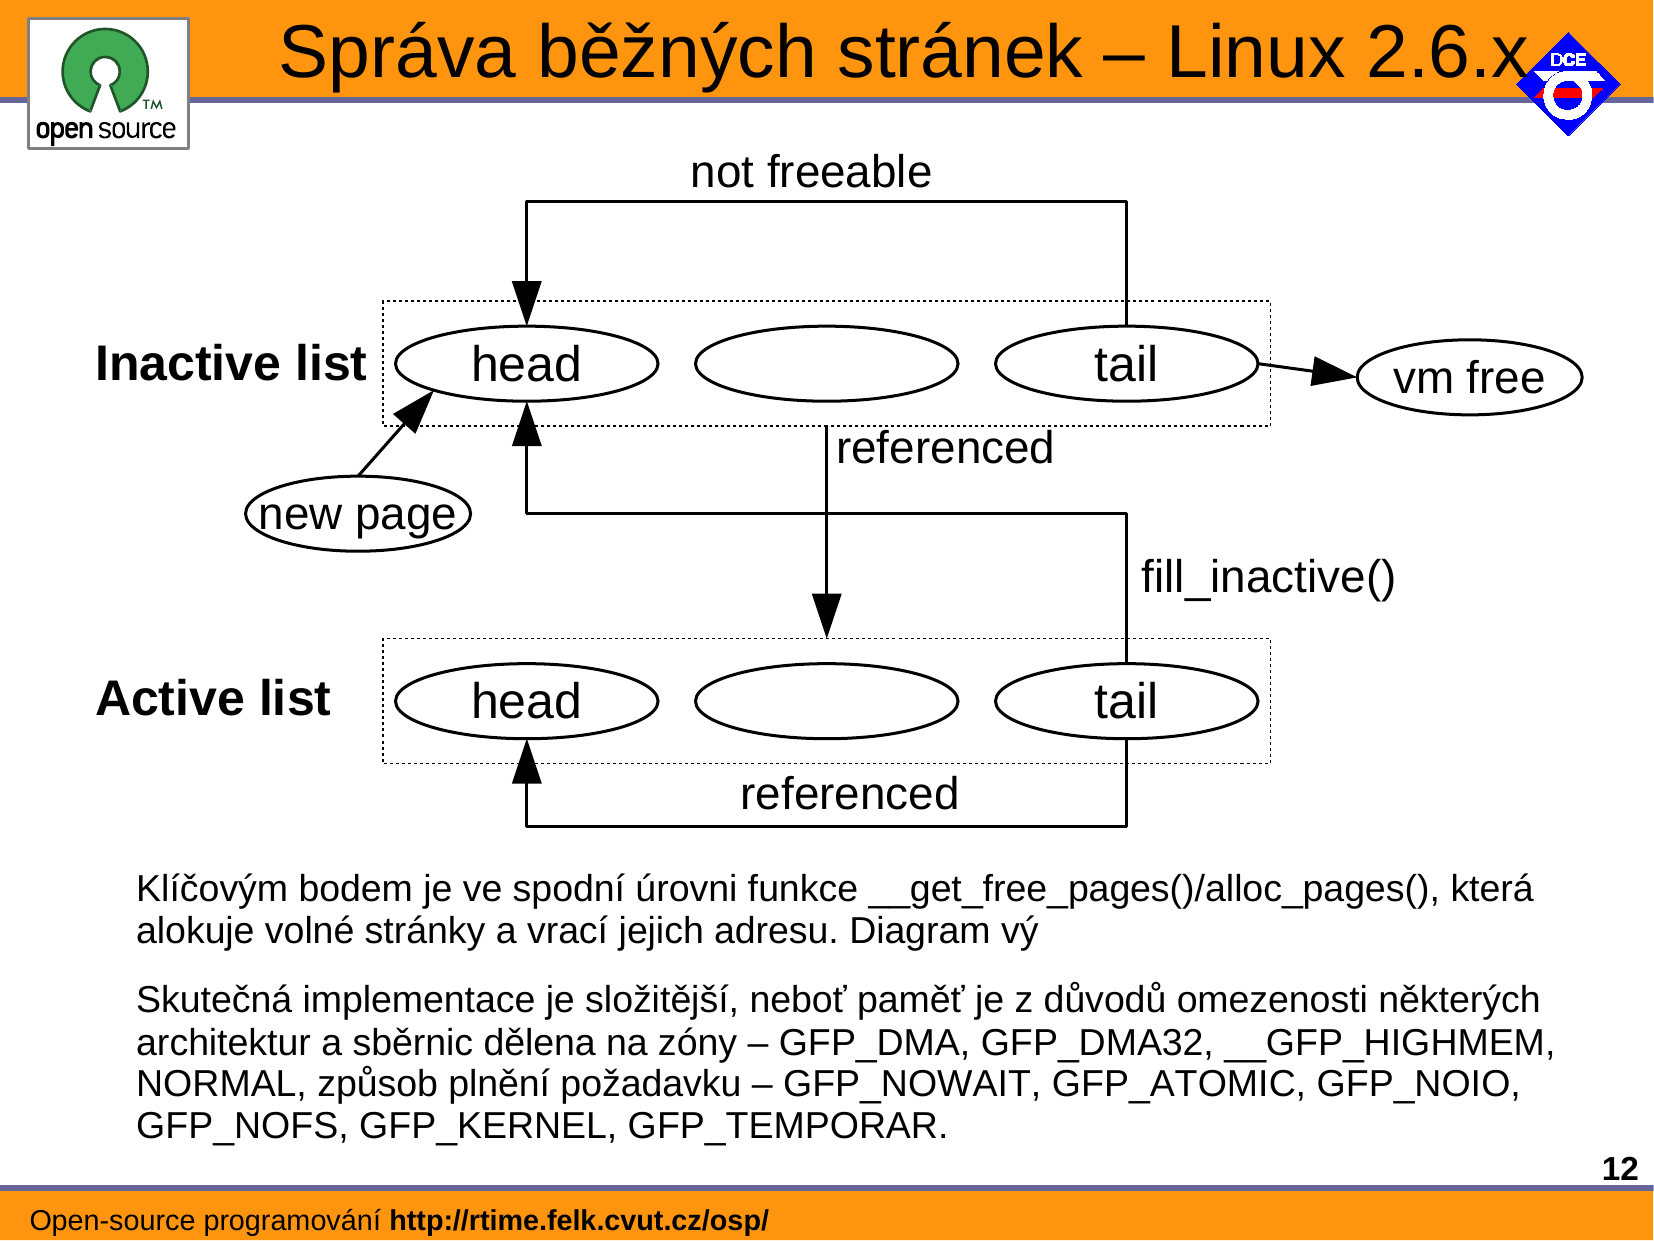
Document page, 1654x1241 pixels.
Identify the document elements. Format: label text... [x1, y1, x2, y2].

text_box referenced [733, 760, 996, 833]
title Správa běžných stránek – Linux 2.6.x [178, 4, 1631, 98]
text_box Active list [87, 662, 351, 743]
text_box Inactive list [87, 327, 393, 407]
text_box fill_inactive() [1134, 543, 1410, 616]
text_box tail [995, 663, 1259, 739]
text_box tail [995, 326, 1258, 402]
text_box not freeable [683, 138, 1021, 211]
text_box referenced [828, 414, 1092, 487]
list Klíčovým bodem je ve spodní úrovni funkce __get_free_pages()/alloc_pages(), která alokuje volné stránky a vrací jejich adresu. Diagram vý Skutečná implementace je složitější, neboť paměť je z důvodů omezenosti některých architektur a sběrnic dělena na zóny – GFP_DMA, GFP_DMA32, __GFP_HIGHMEM, NORMAL, způsob plnění požadavku – GFP_NOWAIT, GFP_ATOMIC, GFP_NOIO, GFP_NOFS, GFP_KERNEL, GFP_TEMPORAR. [65, 867, 1589, 1174]
text_box new page [245, 476, 471, 552]
text_box head [395, 326, 659, 402]
text_box head [395, 663, 659, 739]
text_box vm free [1357, 339, 1583, 415]
